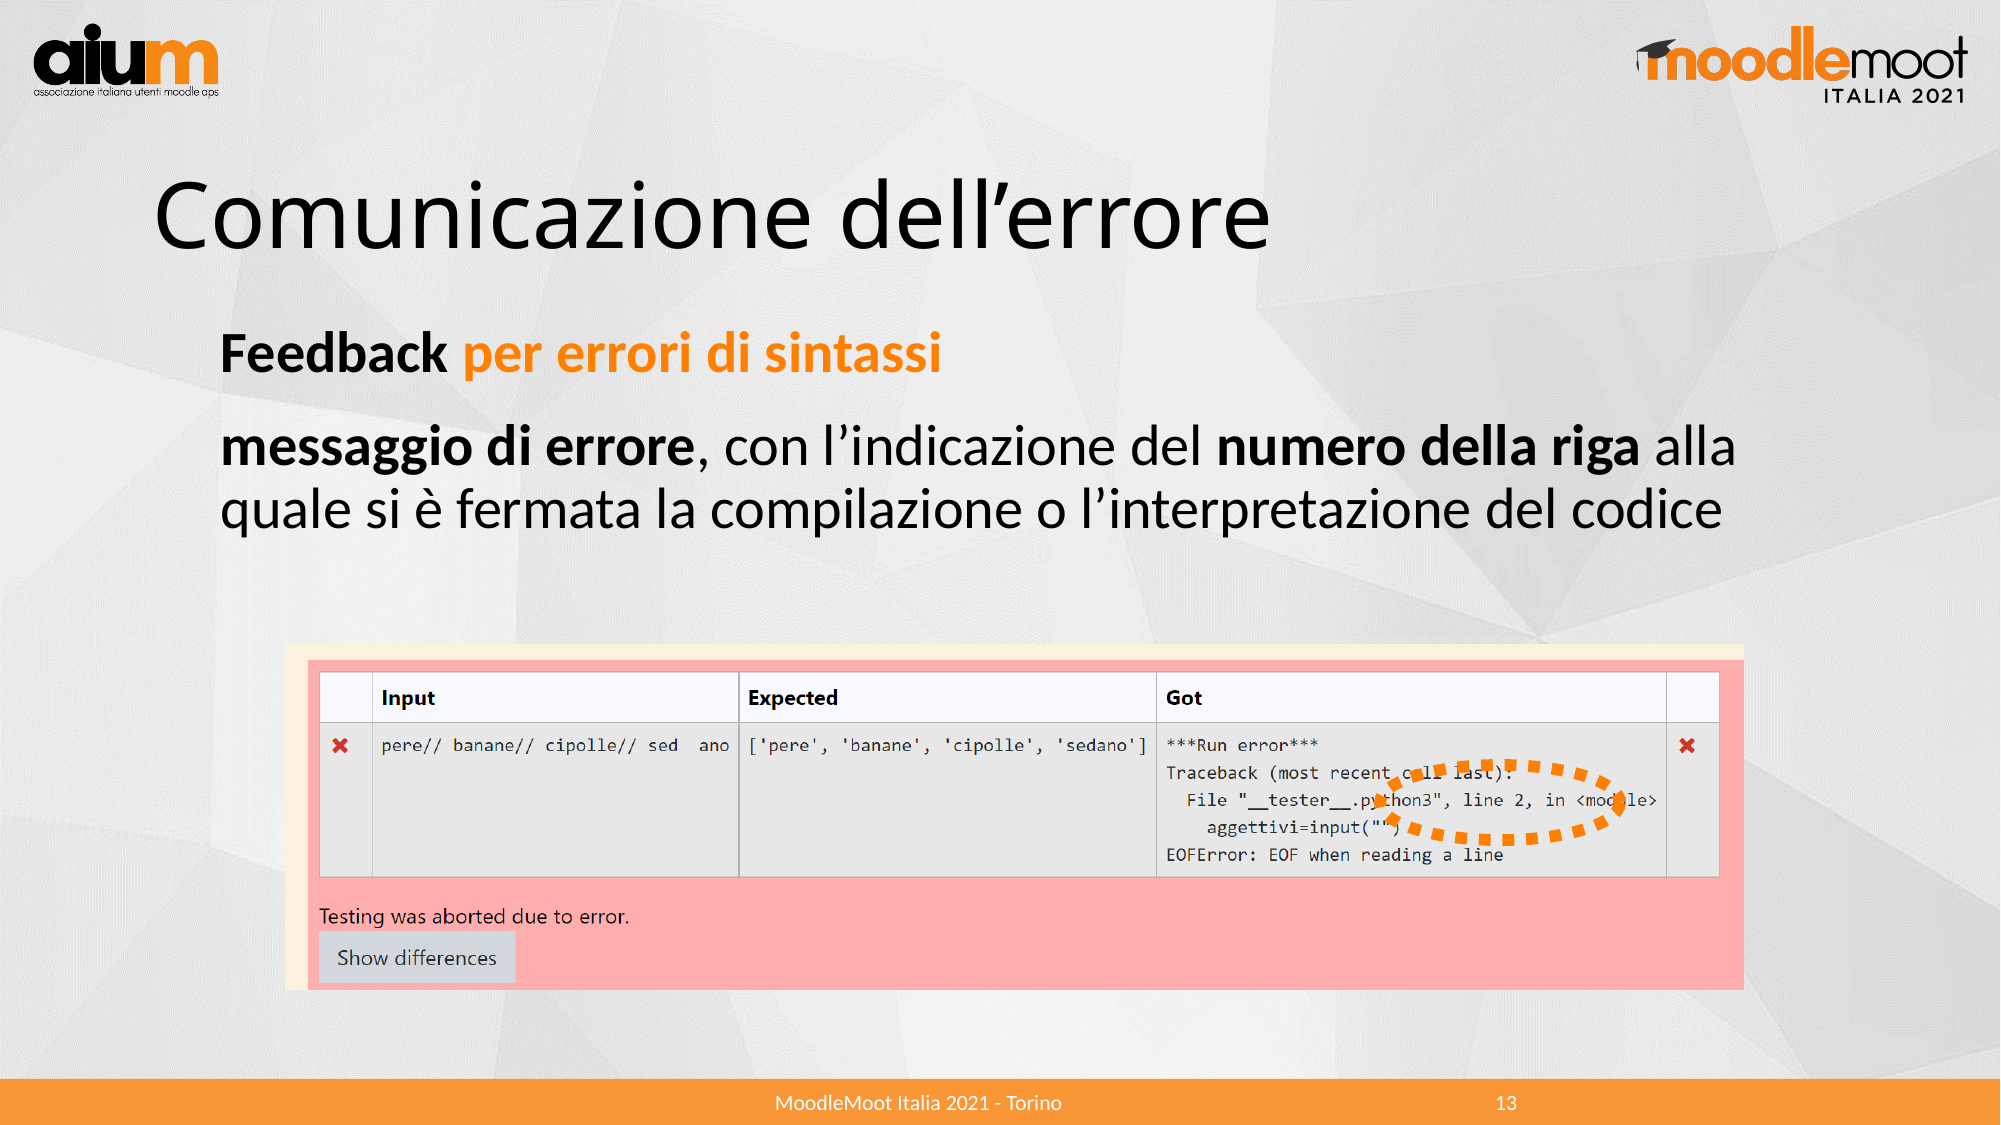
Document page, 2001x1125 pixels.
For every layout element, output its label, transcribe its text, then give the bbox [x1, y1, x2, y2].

picture [0, 0, 2001, 1125]
title Comunicazione dell’errore [137, 110, 1863, 328]
list Feedback per errori di sintassi messaggio di errore, con l’indicazione del numero della riga alla quale si è fermata la compilazione o l’interpretazione del codice [135, 314, 1828, 746]
